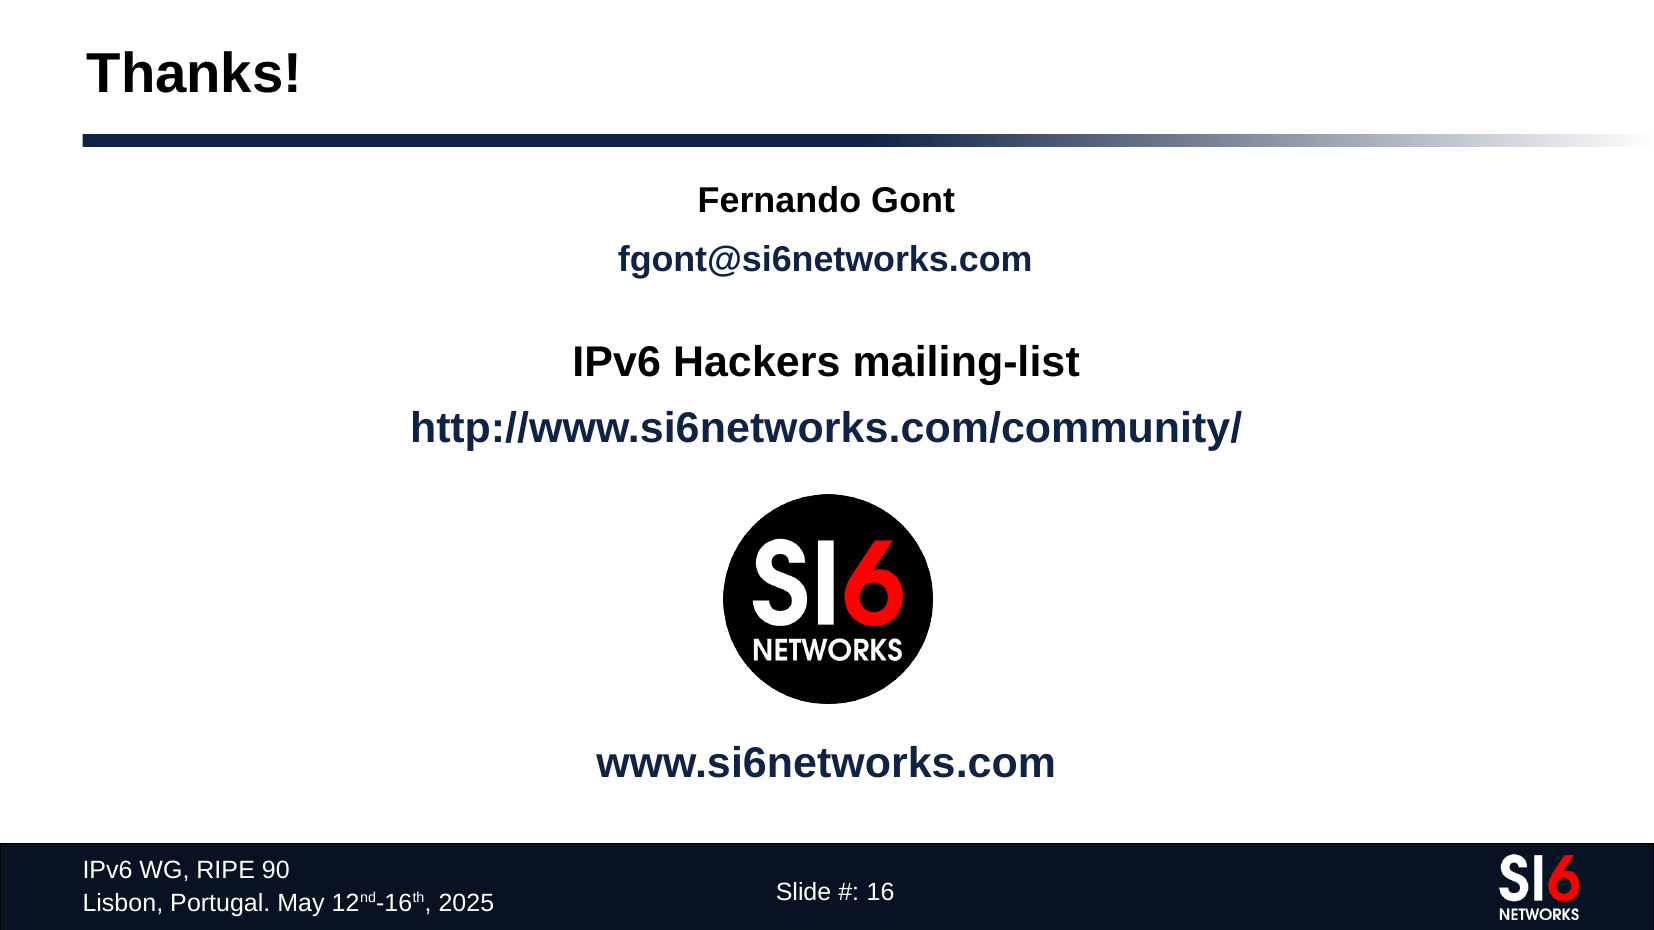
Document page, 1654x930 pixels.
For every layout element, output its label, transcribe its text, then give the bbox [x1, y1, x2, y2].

list Fernando Gont fgont@si6networks.com IPv6 Hackers mailing-list http://www.si6networks.com/community/ www.si6networks.com [82, 179, 1571, 794]
picture [1499, 854, 1579, 920]
picture [723, 494, 933, 704]
title Thanks! [86, 22, 1575, 124]
